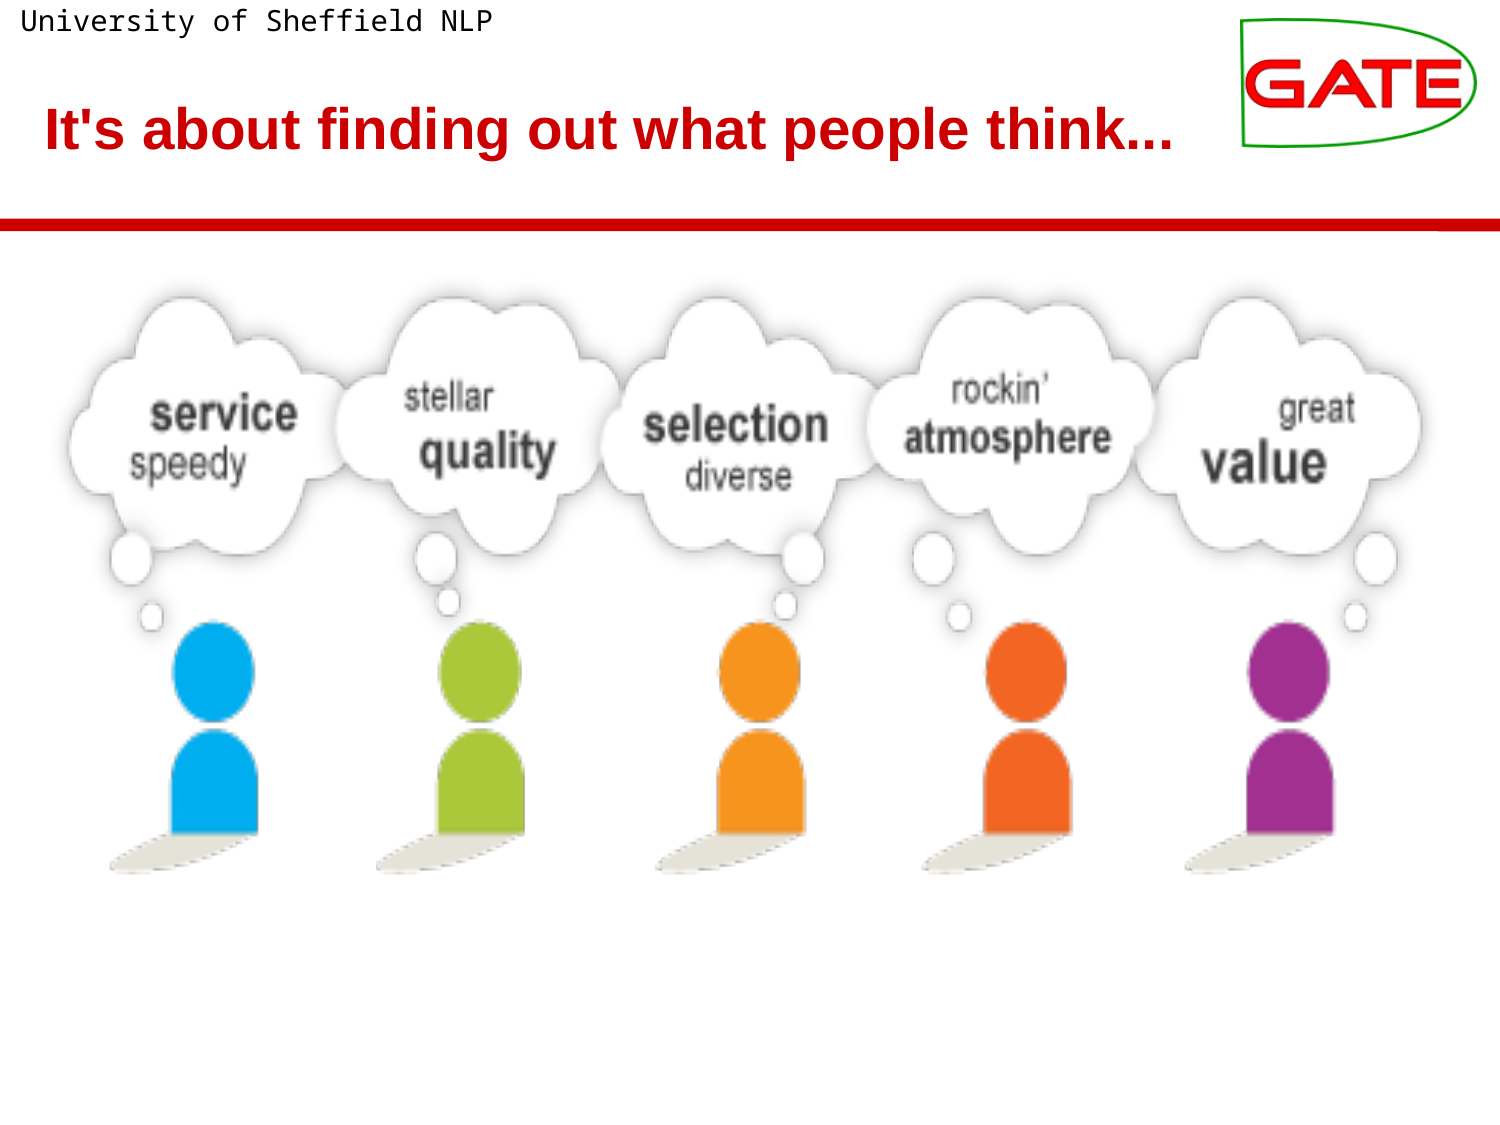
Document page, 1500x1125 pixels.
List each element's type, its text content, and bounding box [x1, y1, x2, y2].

picture [35, 265, 1447, 886]
picture [1240, 18, 1477, 148]
title It's about finding out what people think... [29, 51, 1270, 207]
